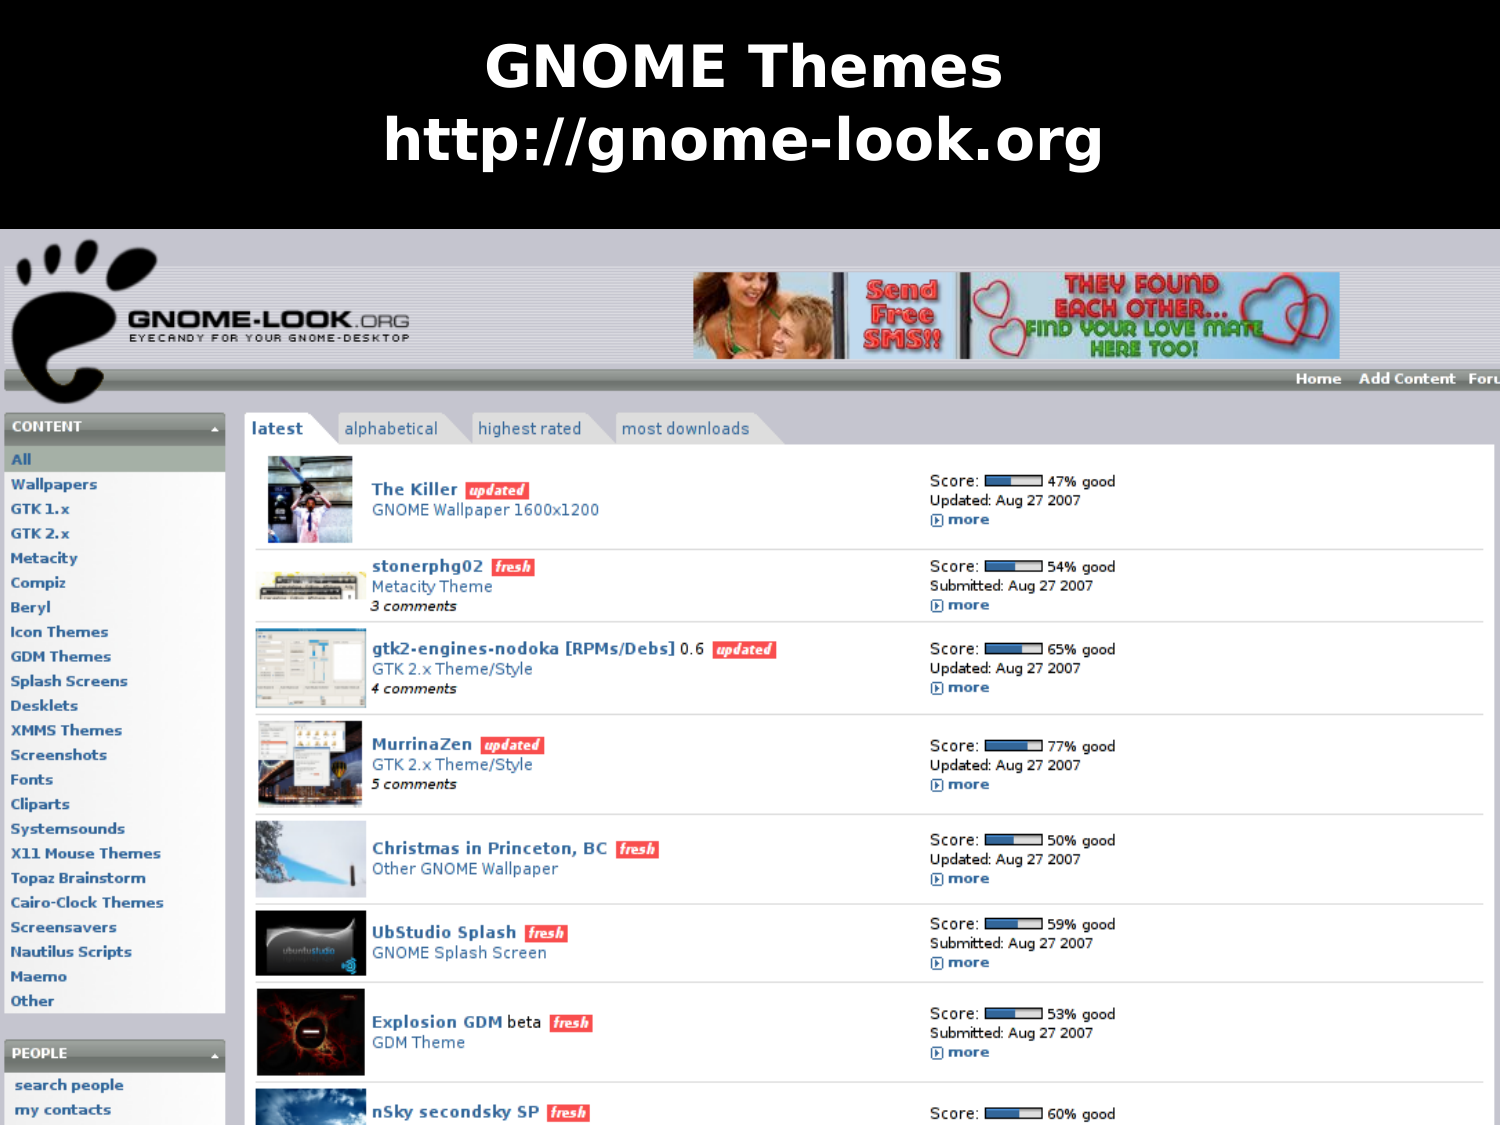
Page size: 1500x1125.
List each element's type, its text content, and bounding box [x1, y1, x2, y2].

title GNOME Themes http://gnome-look.org [234, 31, 1254, 172]
picture [0, 229, 1500, 1125]
text_box [0, 0, 1500, 229]
